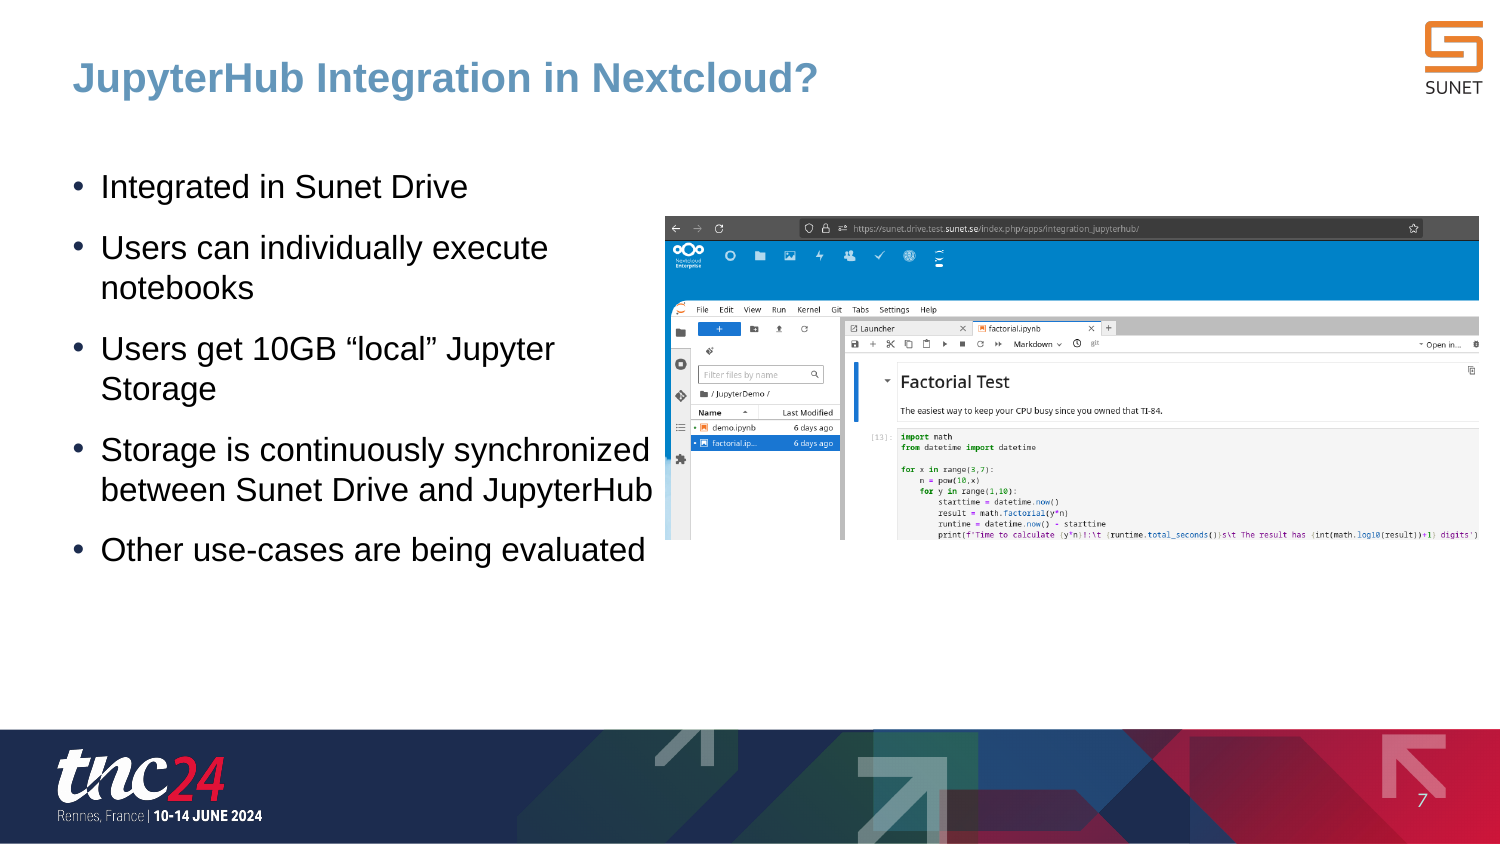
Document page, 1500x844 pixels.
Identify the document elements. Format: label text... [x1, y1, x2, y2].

picture [756, 252, 765, 260]
picture [57, 749, 262, 823]
picture [694, 246, 703, 251]
picture [674, 245, 687, 255]
picture [845, 251, 855, 261]
title JupyterHub Integration in Nextcloud? [57, 21, 1442, 136]
list Integrated in Sunet Drive Users can individually execute notebooks Users get 10GB “local” Jupyter Storage Storage is continuously synchronized between Sunet Drive and JupyterHub Other use-cases are being evaluated [57, 158, 676, 648]
picture [665, 301, 1479, 540]
picture [665, 216, 1479, 240]
picture [904, 251, 915, 261]
picture [1425, 21, 1483, 94]
picture [785, 255, 795, 260]
